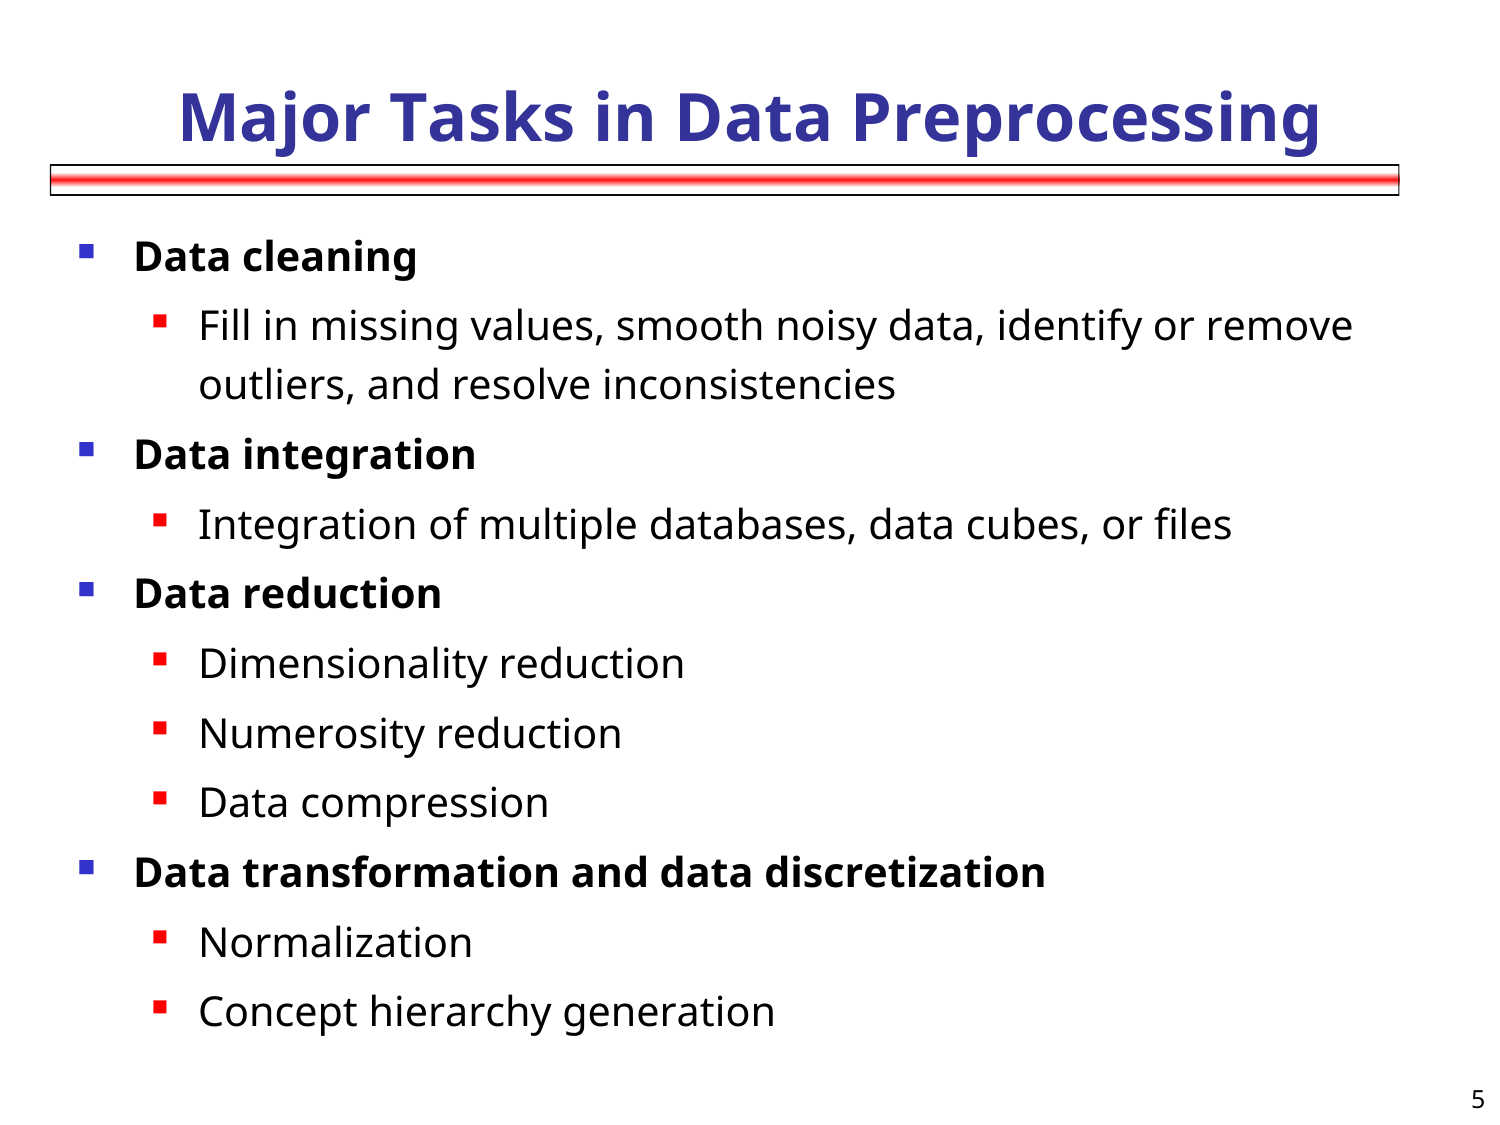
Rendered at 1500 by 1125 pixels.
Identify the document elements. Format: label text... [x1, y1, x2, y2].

text_box <number> [1187, 1062, 1500, 1125]
list Data cleaning Fill in missing values, smooth noisy data, identify or remove outliers, and resolve inconsistencies Data integration Integration of multiple databases, data cubes, or files Data reduction Dimensionality reduction Numerosity reduction Data compression Data transformation and data discretization Normalization Concept hierarchy generation [62, 212, 1426, 1052]
title Major Tasks in Data Preprocessing [0, 49, 1500, 163]
